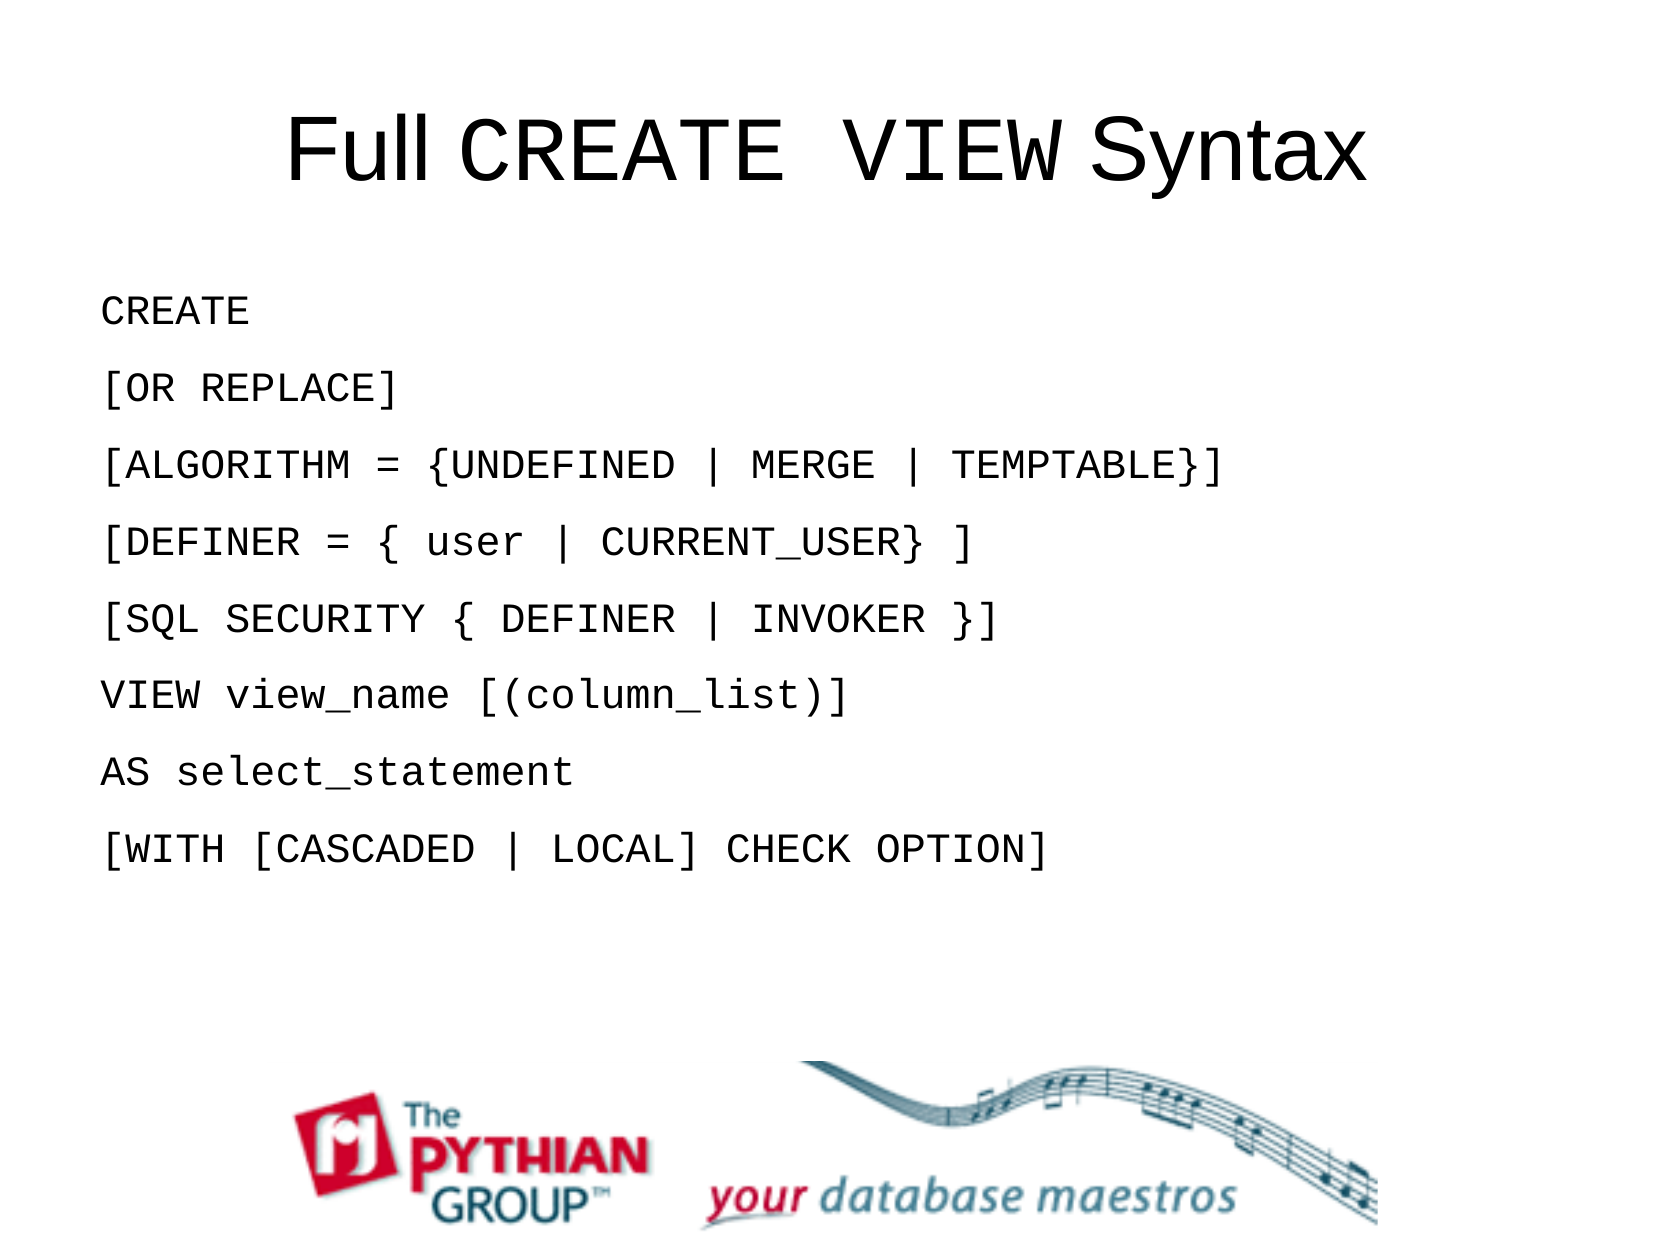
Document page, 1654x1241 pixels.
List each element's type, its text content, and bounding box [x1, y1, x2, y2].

list CREATE [OR REPLACE] [ALGORITHM = {UNDEFINED | MERGE | TEMPTABLE}] [DEFINER = { user | CURRENT_USER} ] [SQL SECURITY { DEFINER | INVOKER }] VIEW view_name [(column_list)] AS select_statement [WITH [CASCADED | LOCAL] CHECK OPTION] [82, 290, 1571, 1094]
picture [266, 1094, 1378, 1241]
title Full CREATE VIEW Syntax [82, 49, 1571, 257]
